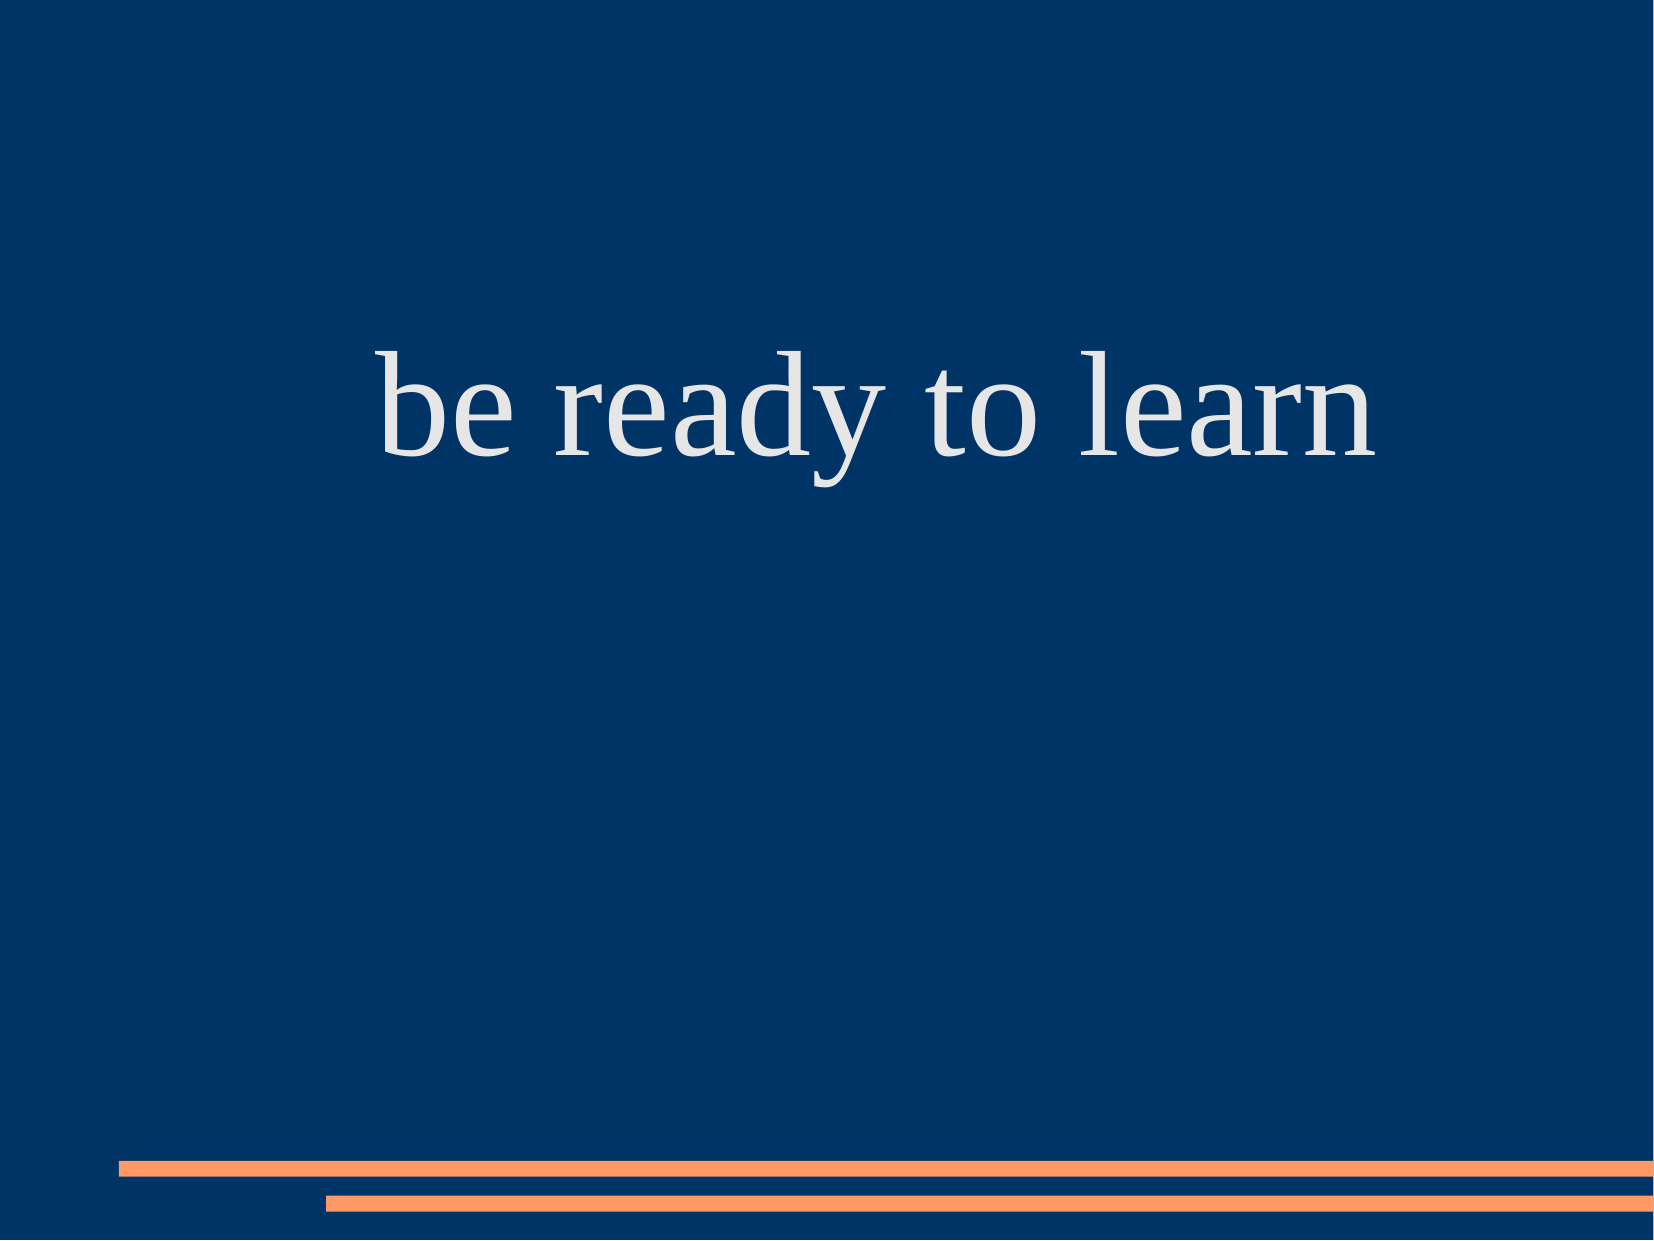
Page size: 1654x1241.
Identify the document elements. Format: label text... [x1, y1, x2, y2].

list be ready to learn [121, 322, 1561, 1132]
